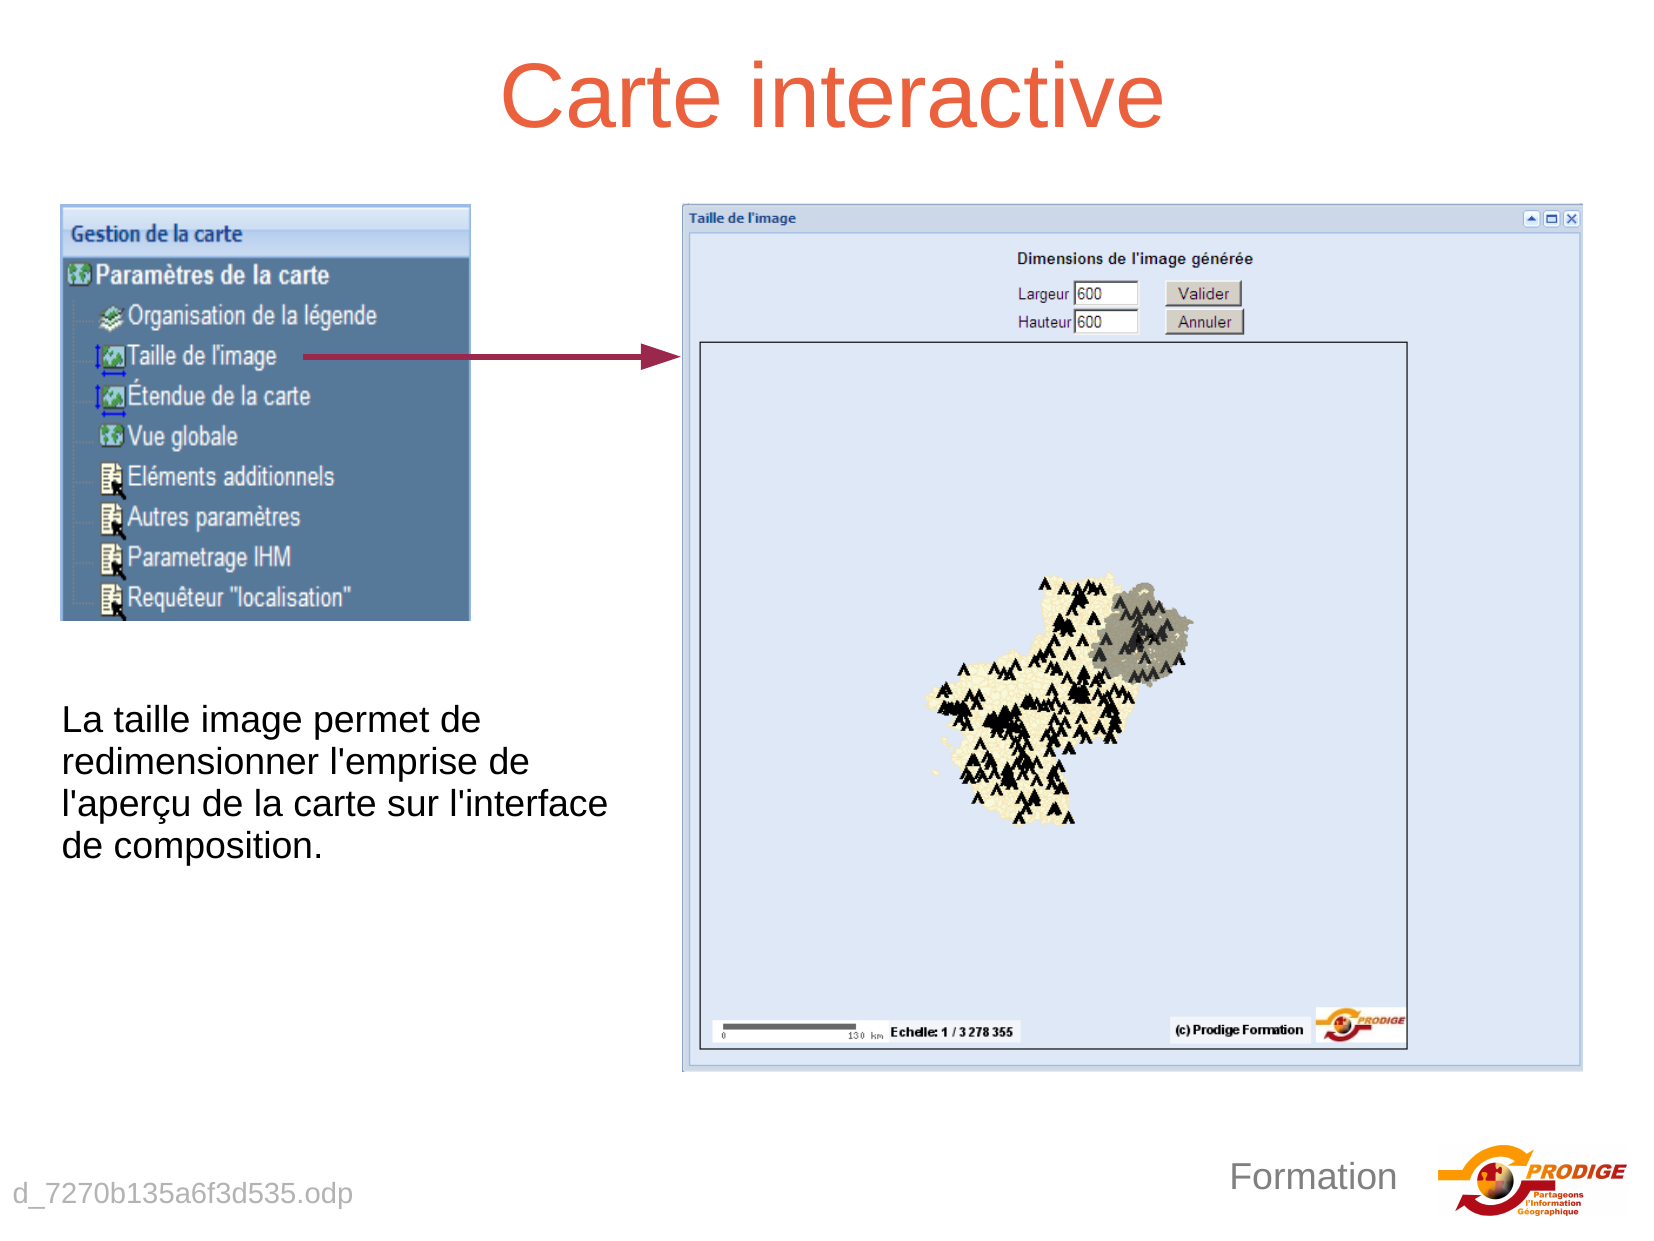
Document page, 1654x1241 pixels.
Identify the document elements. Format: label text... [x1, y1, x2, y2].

title Carte interactive [89, 0, 1578, 193]
picture [1438, 1145, 1627, 1216]
picture [682, 203, 1583, 1072]
text_box La taille image permet de redimensionner l'emprise de l'aperçu de la carte sur l'interface de composition. [46, 691, 635, 875]
picture [60, 204, 471, 621]
